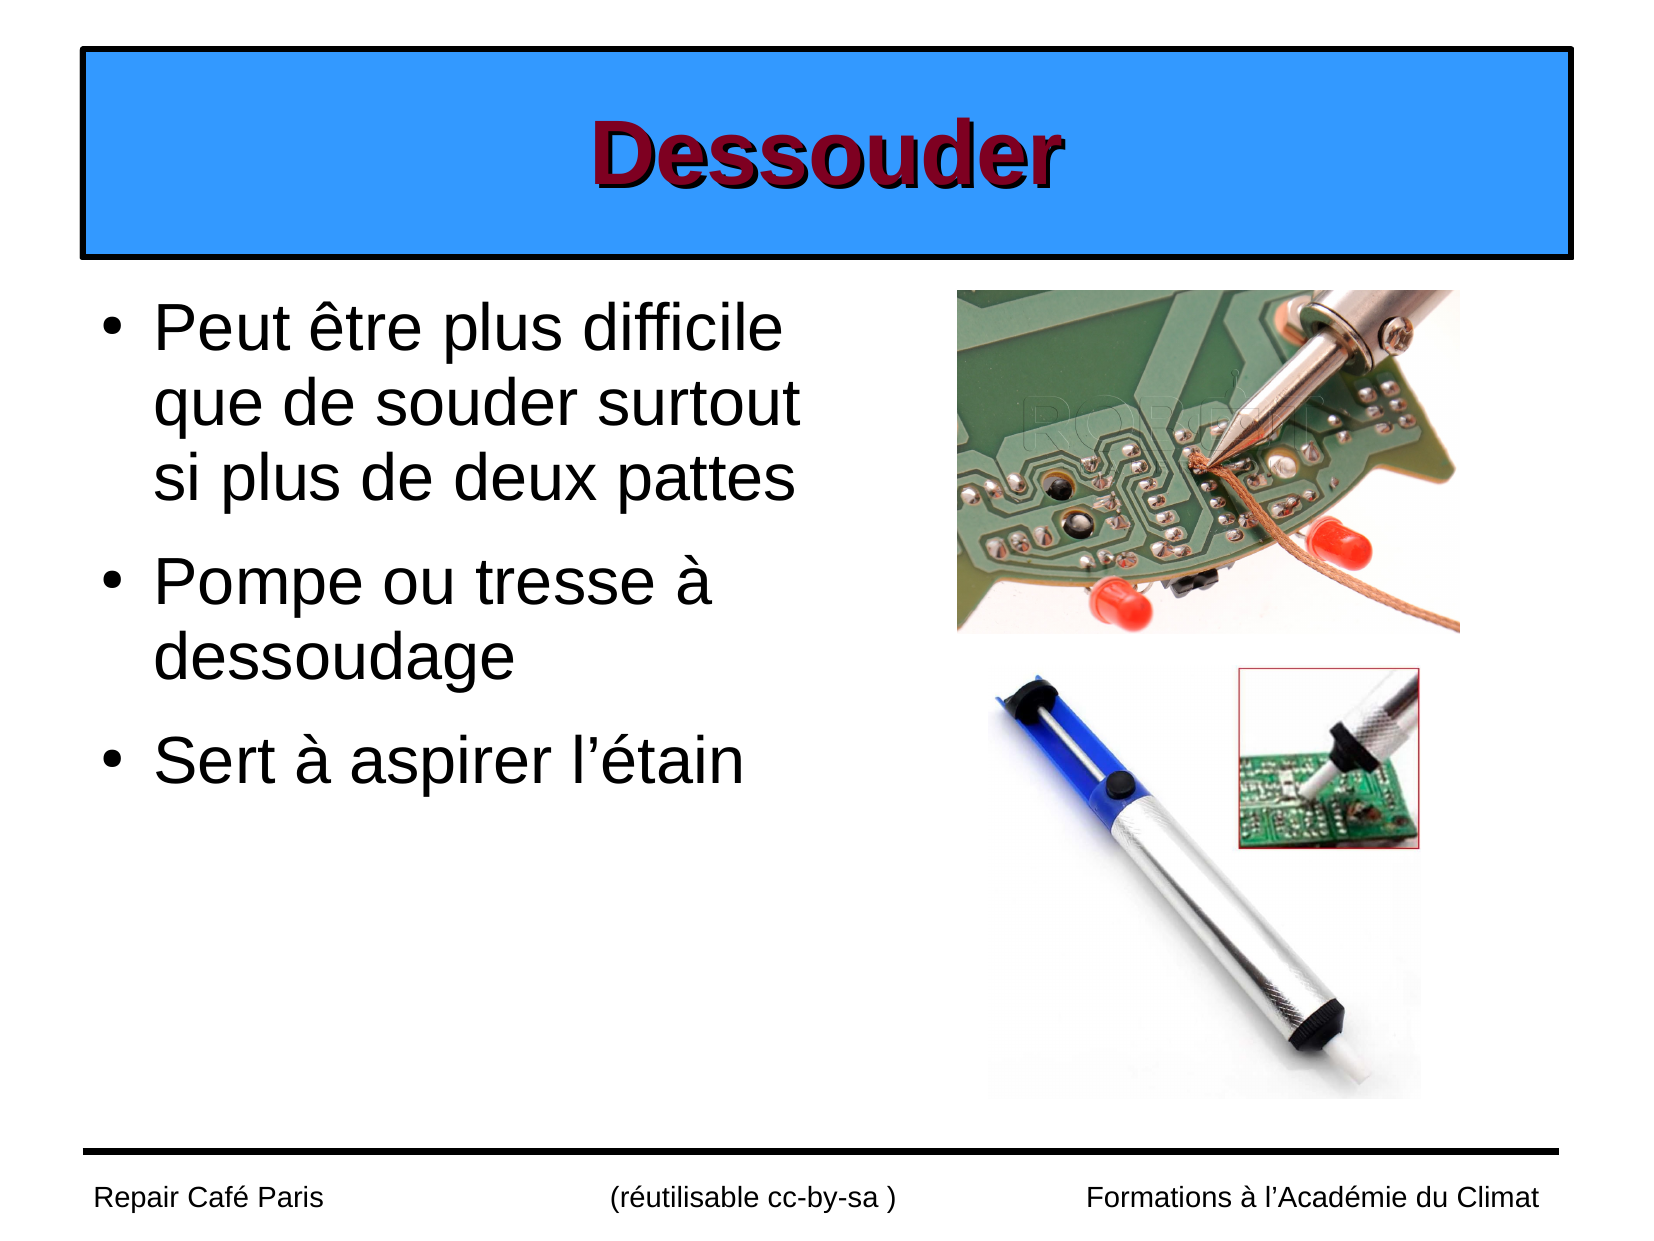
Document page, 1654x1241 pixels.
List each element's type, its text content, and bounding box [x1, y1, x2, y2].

picture [988, 665, 1421, 1099]
list Peut être plus difficile que de souder surtout si plus de deux pattes Pompe ou tresse à dessoudage Sert à aspirer l’étain [82, 290, 809, 1010]
picture [957, 290, 1460, 634]
title Dessouder [82, 49, 1571, 257]
